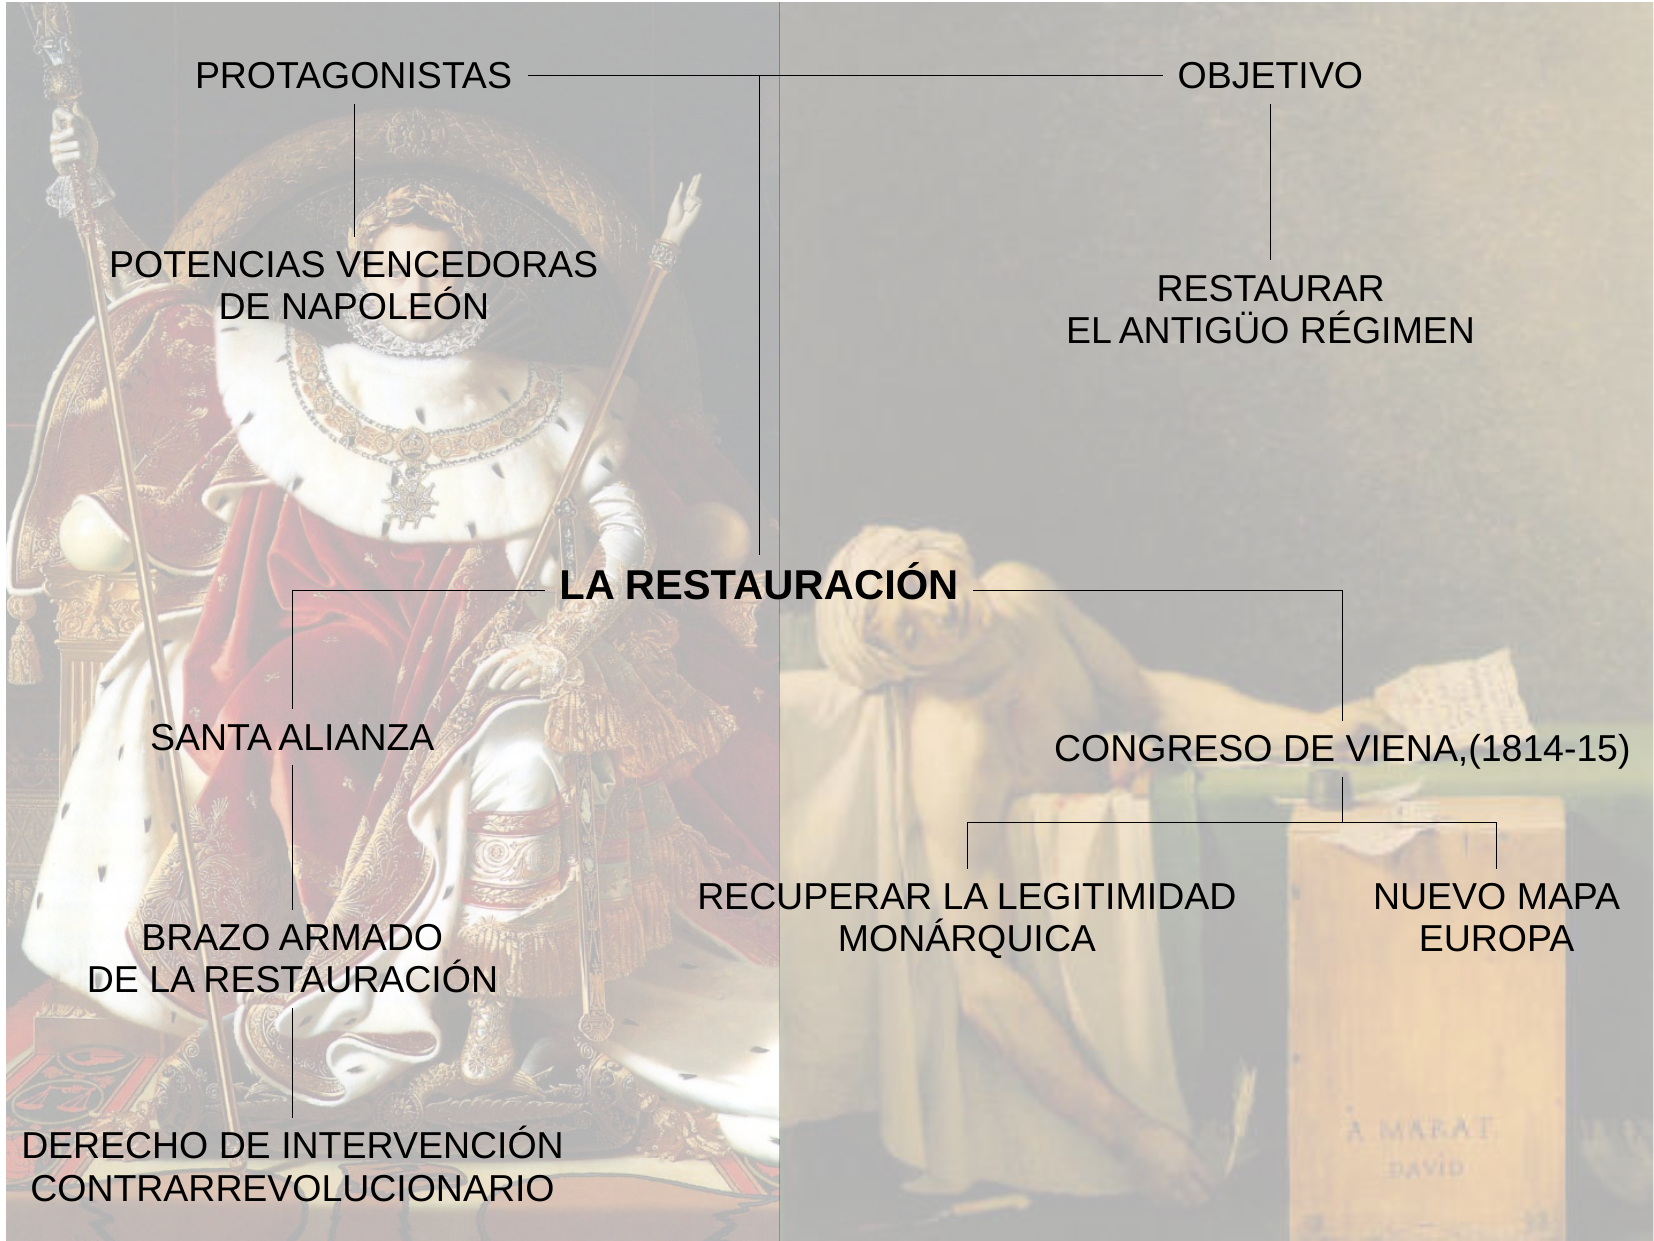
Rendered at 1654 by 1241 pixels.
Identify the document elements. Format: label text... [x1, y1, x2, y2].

text_box DERECHO DE INTERVENCIÓN CONTRARREVOLUCIONARIO [6, 1117, 580, 1217]
text_box BRAZO ARMADO DE LA RESTAURACIÓN [72, 909, 514, 1009]
text_box CONGRESO DE VIENA,(1814-15) [1039, 720, 1646, 778]
text_box NUEVO MAPA EUROPA [1358, 868, 1636, 968]
text_box RESTAURAR EL ANTIGÜO RÉGIMEN [1051, 259, 1491, 359]
picture [6, 2, 1654, 1241]
text_box POTENCIAS VENCEDORAS DE NAPOLEÓN [94, 236, 614, 336]
text_box OBJETIVO [1162, 47, 1379, 105]
text_box RECUPERAR LA LEGITIMIDAD MONÁRQUICA [682, 868, 1252, 968]
text_box LA RESTAURACIÓN [544, 554, 974, 626]
text_box SANTA ALIANZA [135, 708, 451, 766]
text_box PROTAGONISTAS [180, 47, 529, 105]
